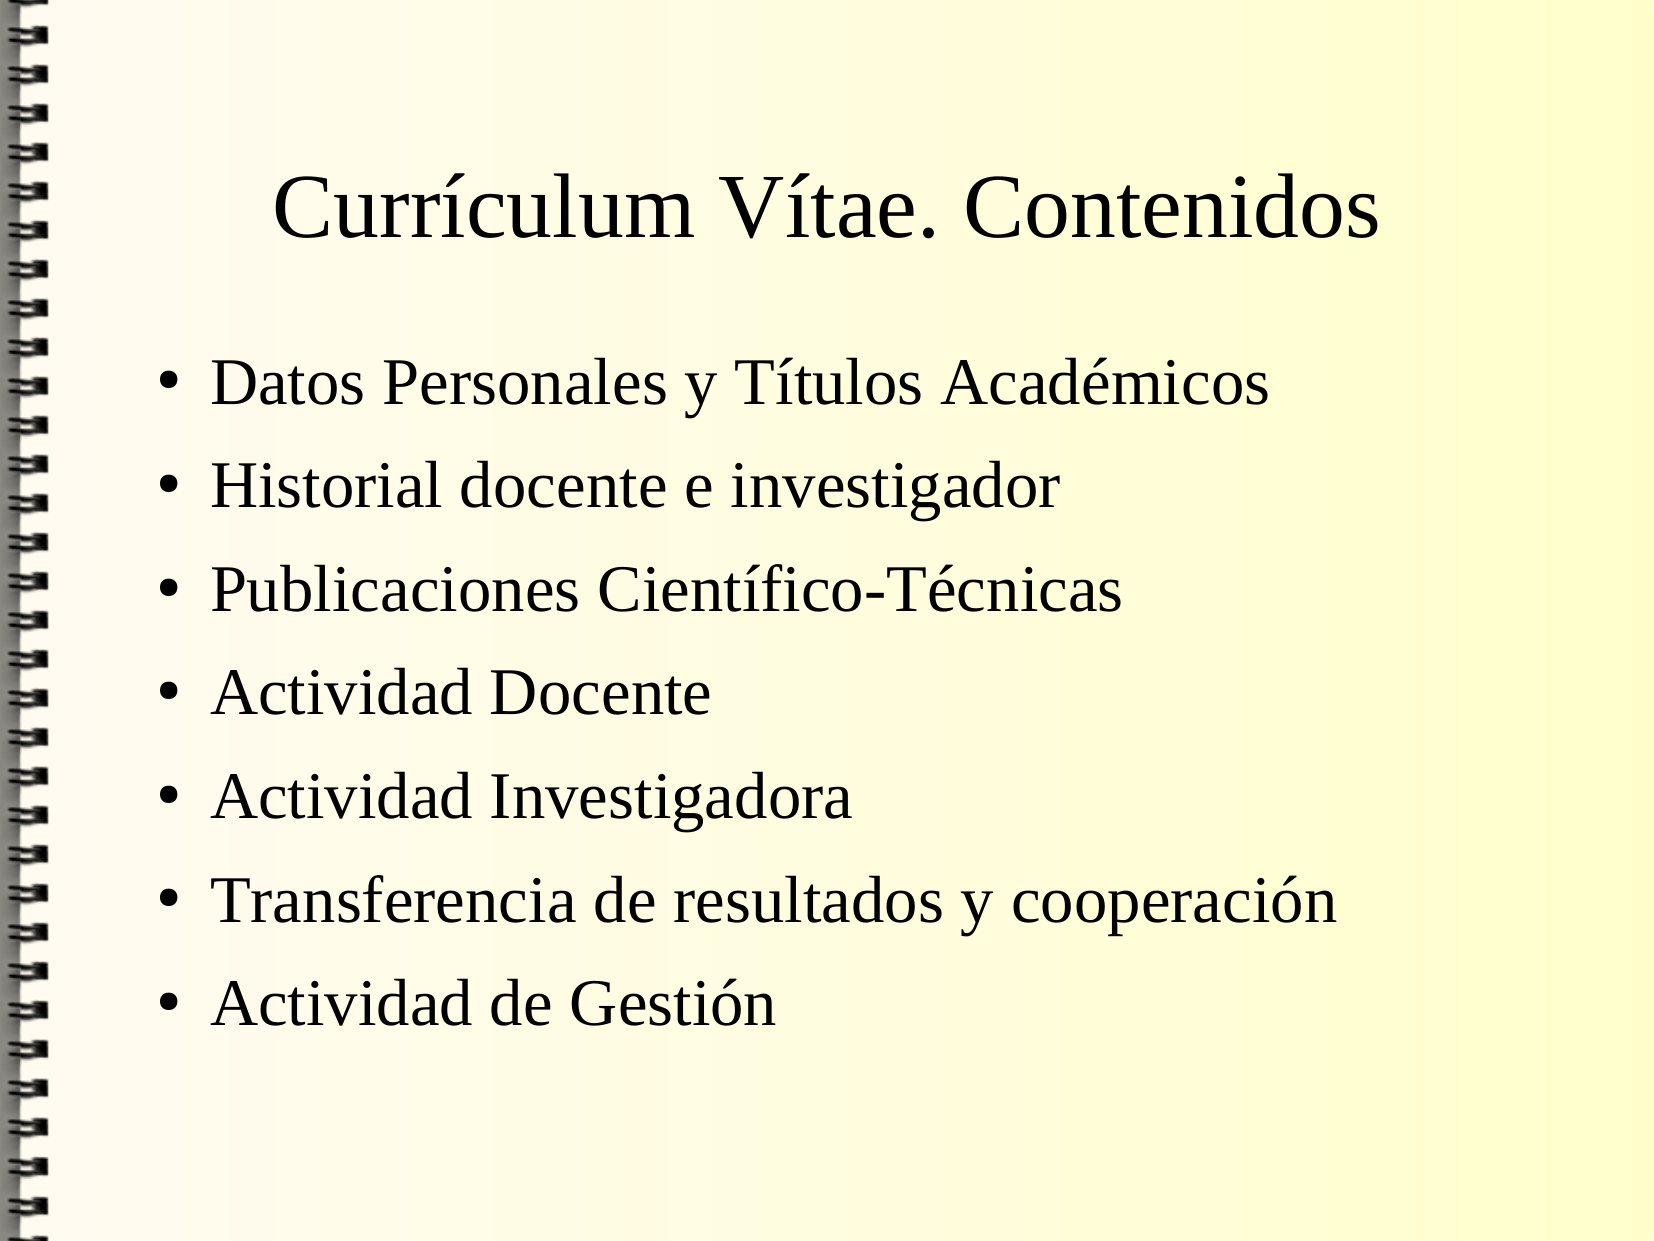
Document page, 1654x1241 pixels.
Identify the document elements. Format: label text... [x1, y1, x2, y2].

title Currículum Vítae. Contenidos [121, 102, 1534, 311]
picture [0, 0, 1654, 1241]
list Datos Personales y Títulos Académicos Historial docente e investigador Publicaciones Científico-Técnicas Actividad Docente Actividad Investigadora Transferencia de resultados y cooperación Actividad de Gestión [121, 344, 1534, 1127]
